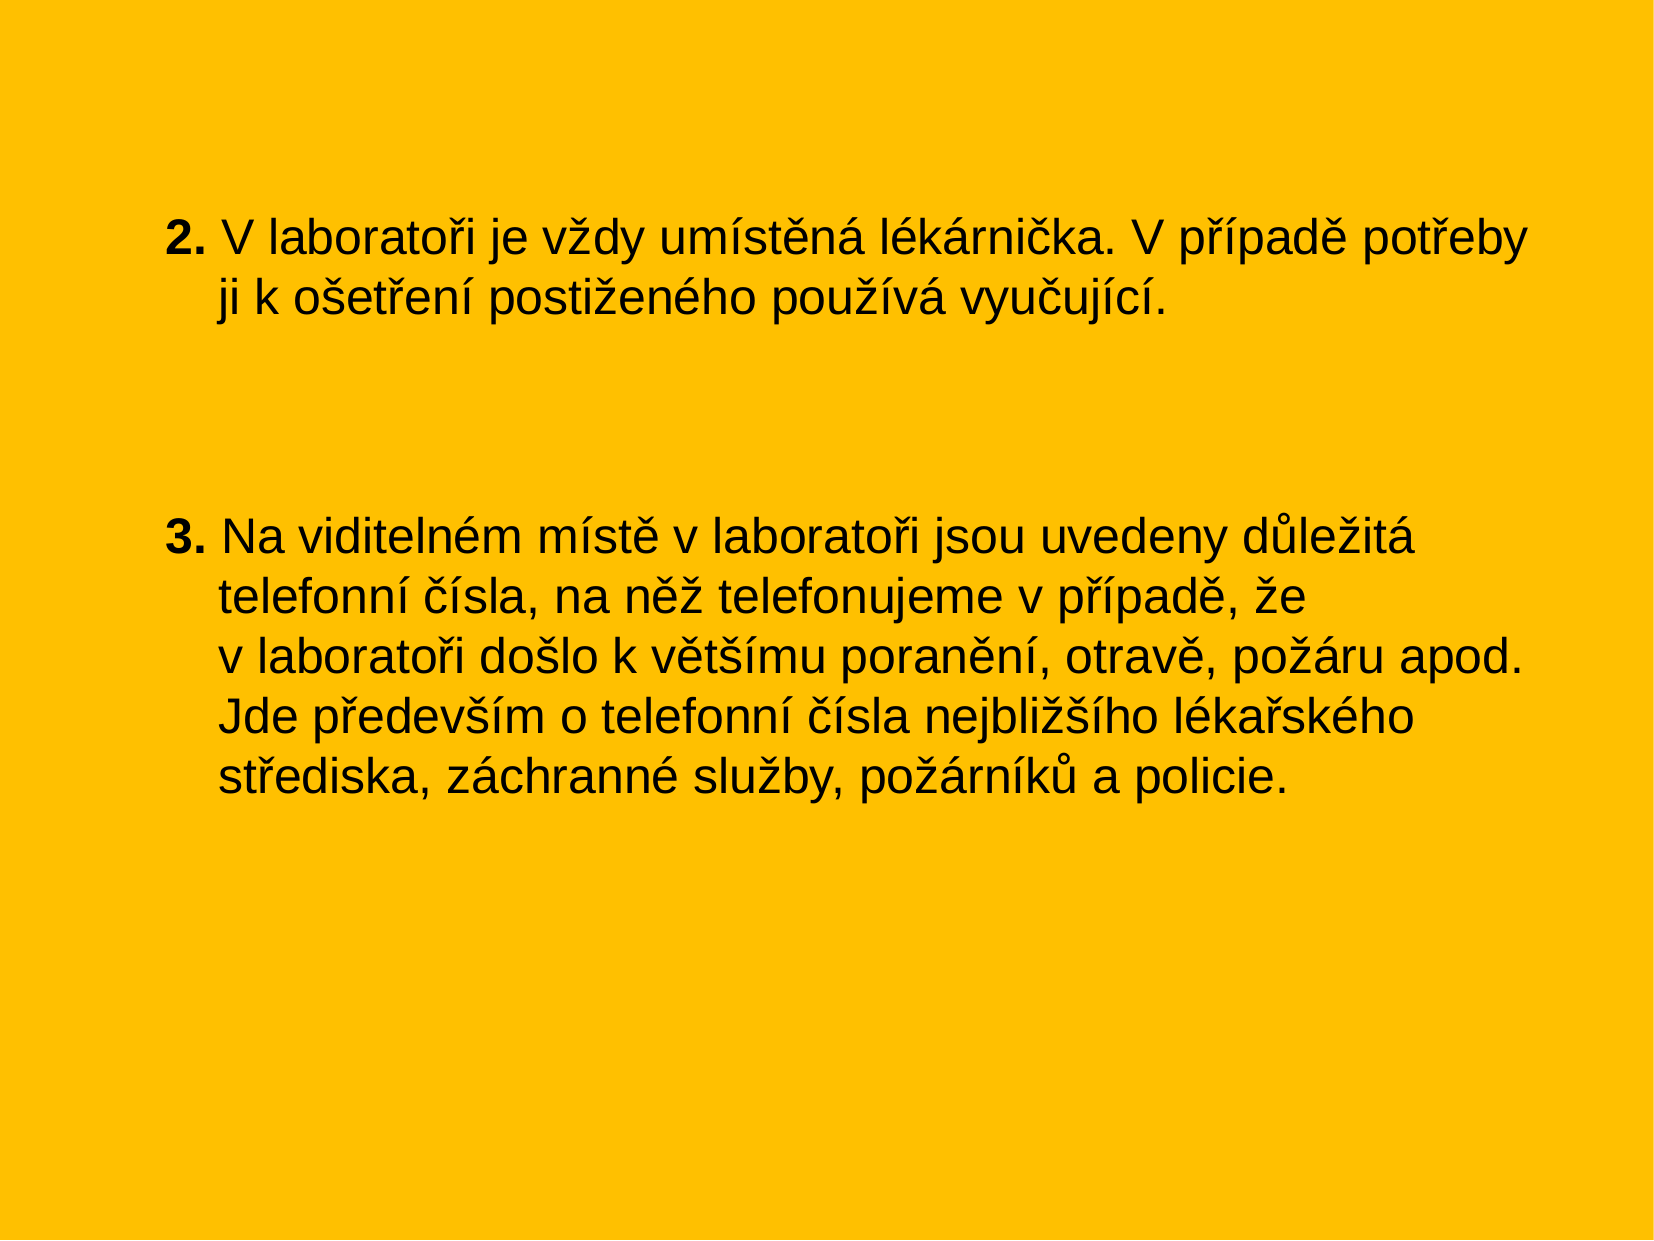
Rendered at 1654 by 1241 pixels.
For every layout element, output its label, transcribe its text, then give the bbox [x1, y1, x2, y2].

list 2. V laboratoři je vždy umístěná lékárnička. V případě potřeby ji k ošetření postiženého používá vyučující. 3. Na viditelném místě v laboratoři jsou uvedeny důležitá telefonní čísla, na něž telefonujeme v případě, že v laboratoři došlo k většímu poranění, otravě, požáru apod. Jde především o telefonní čísla nejbližšího lékařského střediska, záchranné služby, požárníků a policie. [76, 204, 1565, 916]
